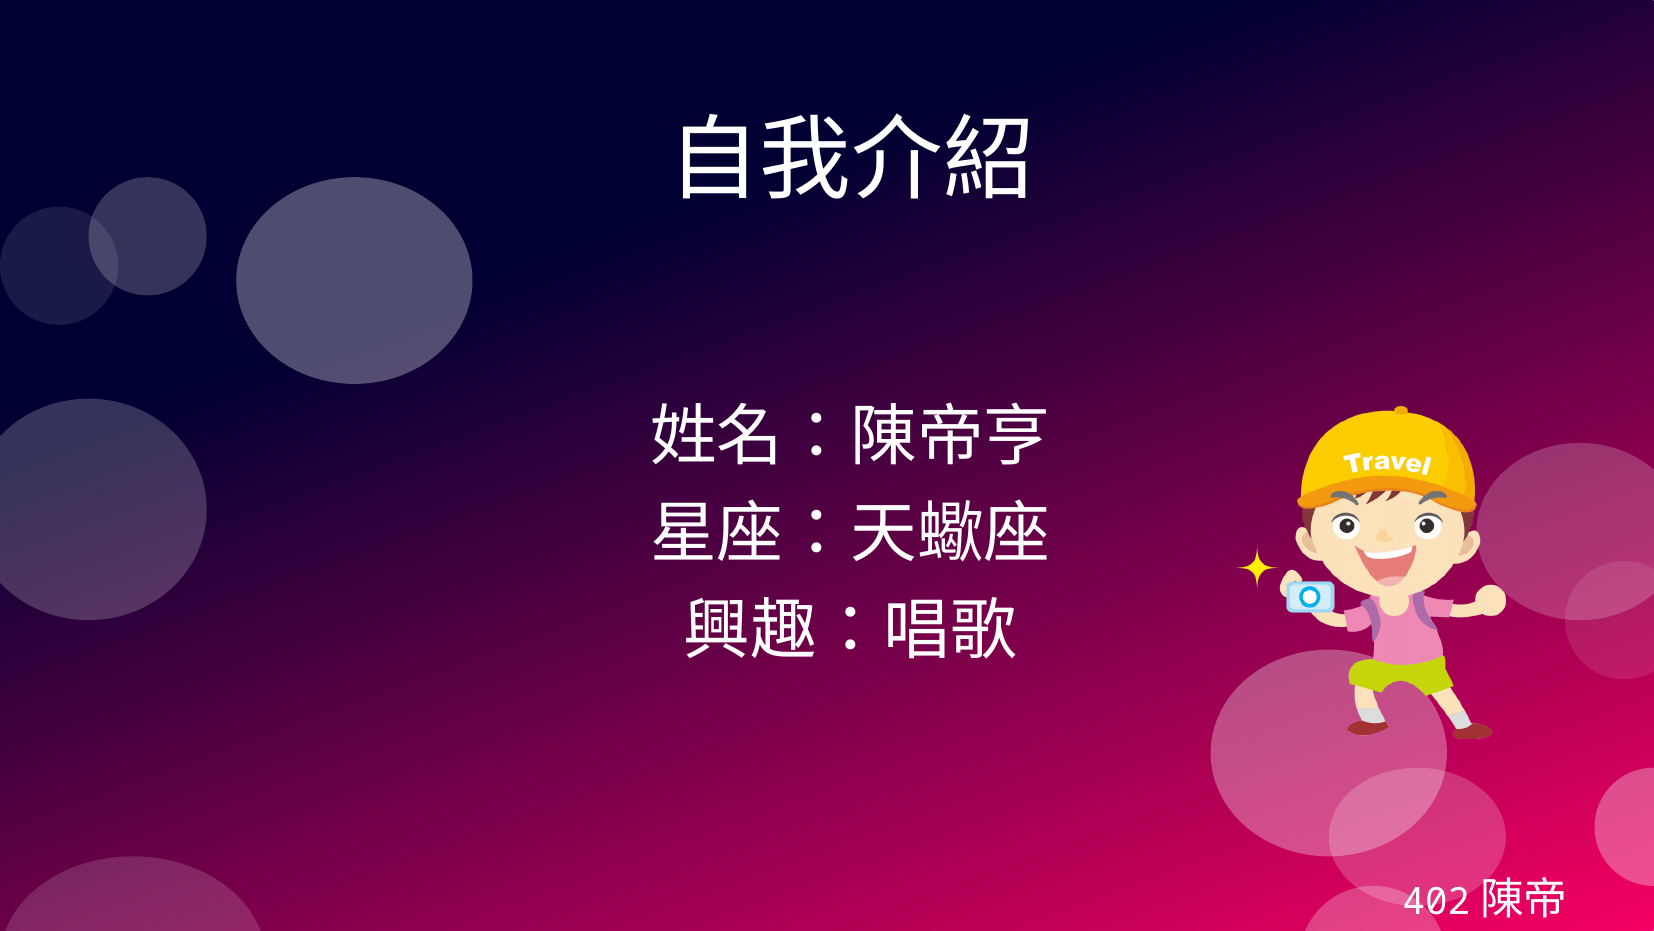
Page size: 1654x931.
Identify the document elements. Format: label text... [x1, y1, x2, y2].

subtitle 姓名：陳帝亨 星座：天蠍座 興趣：唱歌 [106, 257, 1595, 798]
picture [1233, 406, 1506, 739]
title 自我介紹 [107, 73, 1596, 230]
text_box 402陳帝亨 [1387, 856, 1625, 931]
